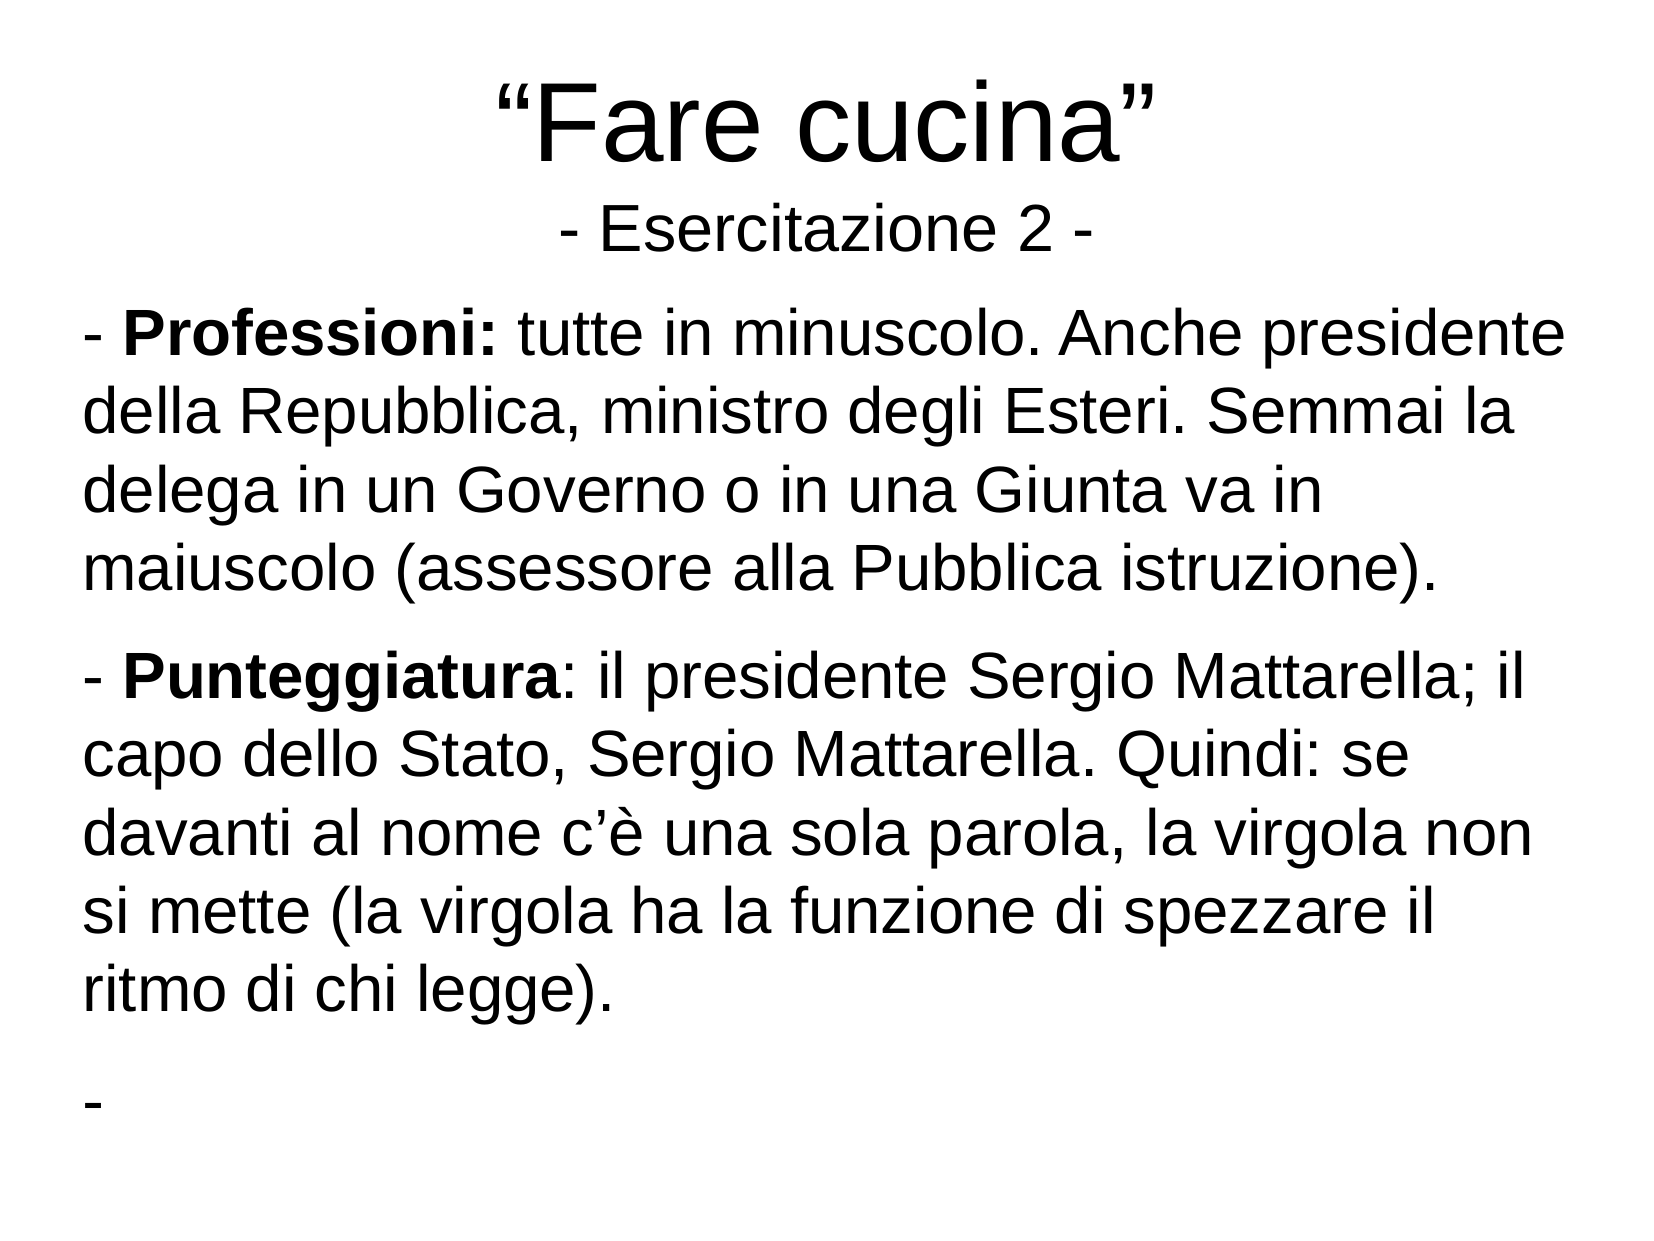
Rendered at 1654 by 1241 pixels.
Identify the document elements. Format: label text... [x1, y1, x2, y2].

title “Fare cucina” - Esercitazione 2 - [82, 49, 1571, 257]
list - Professioni: tutte in minuscolo. Anche presidente della Repubblica, ministro degli Esteri. Semmai la delega in un Governo o in una Giunta va in maiuscolo (assessore alla Pubblica istruzione). - Punteggiatura: il presidente Sergio Mattarella; il capo dello Stato, Sergio Mattarella. Quindi: se davanti al nome c’è una sola parola, la virgola non si mette (la virgola ha la funzione di spezzare il ritmo di chi legge). [82, 290, 1571, 1109]
